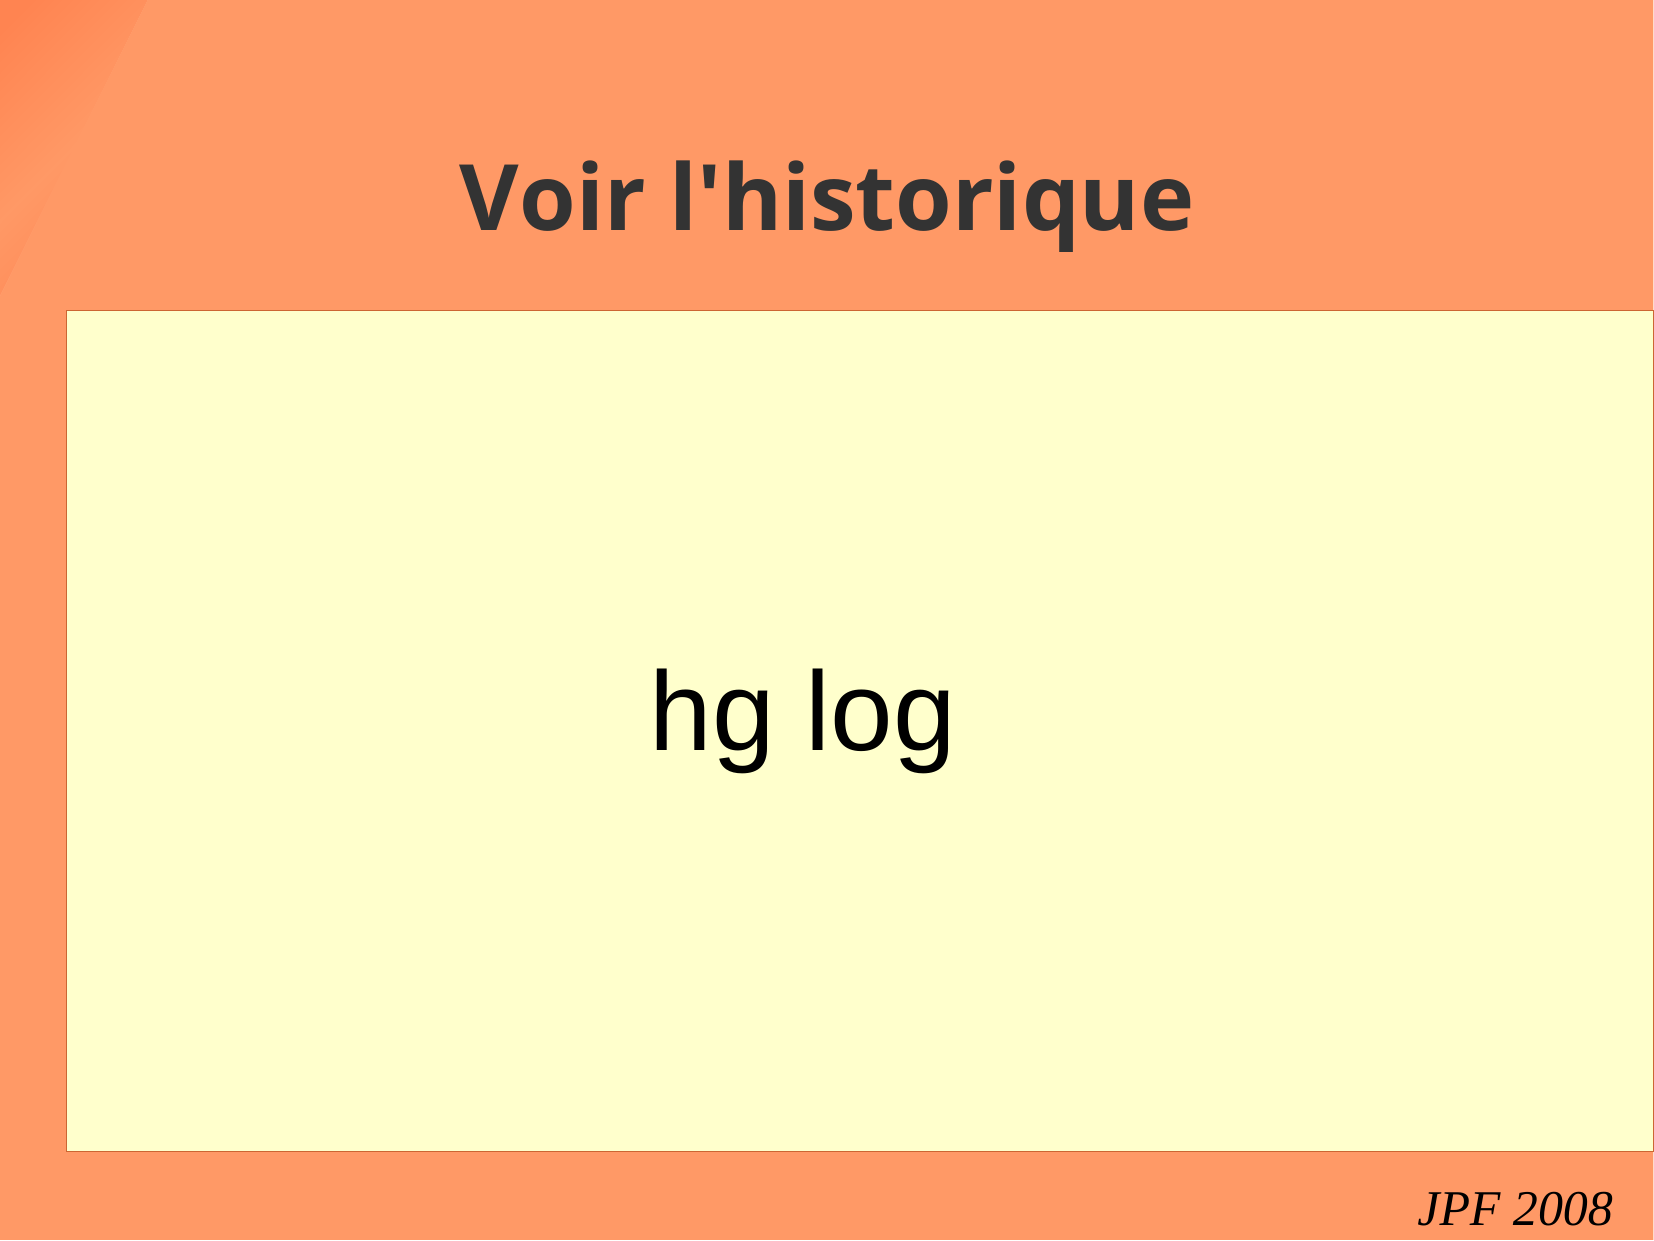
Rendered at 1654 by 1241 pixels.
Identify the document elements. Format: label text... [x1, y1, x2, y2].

text_box hg log [649, 648, 956, 775]
title Voir l'historique [121, 91, 1534, 299]
